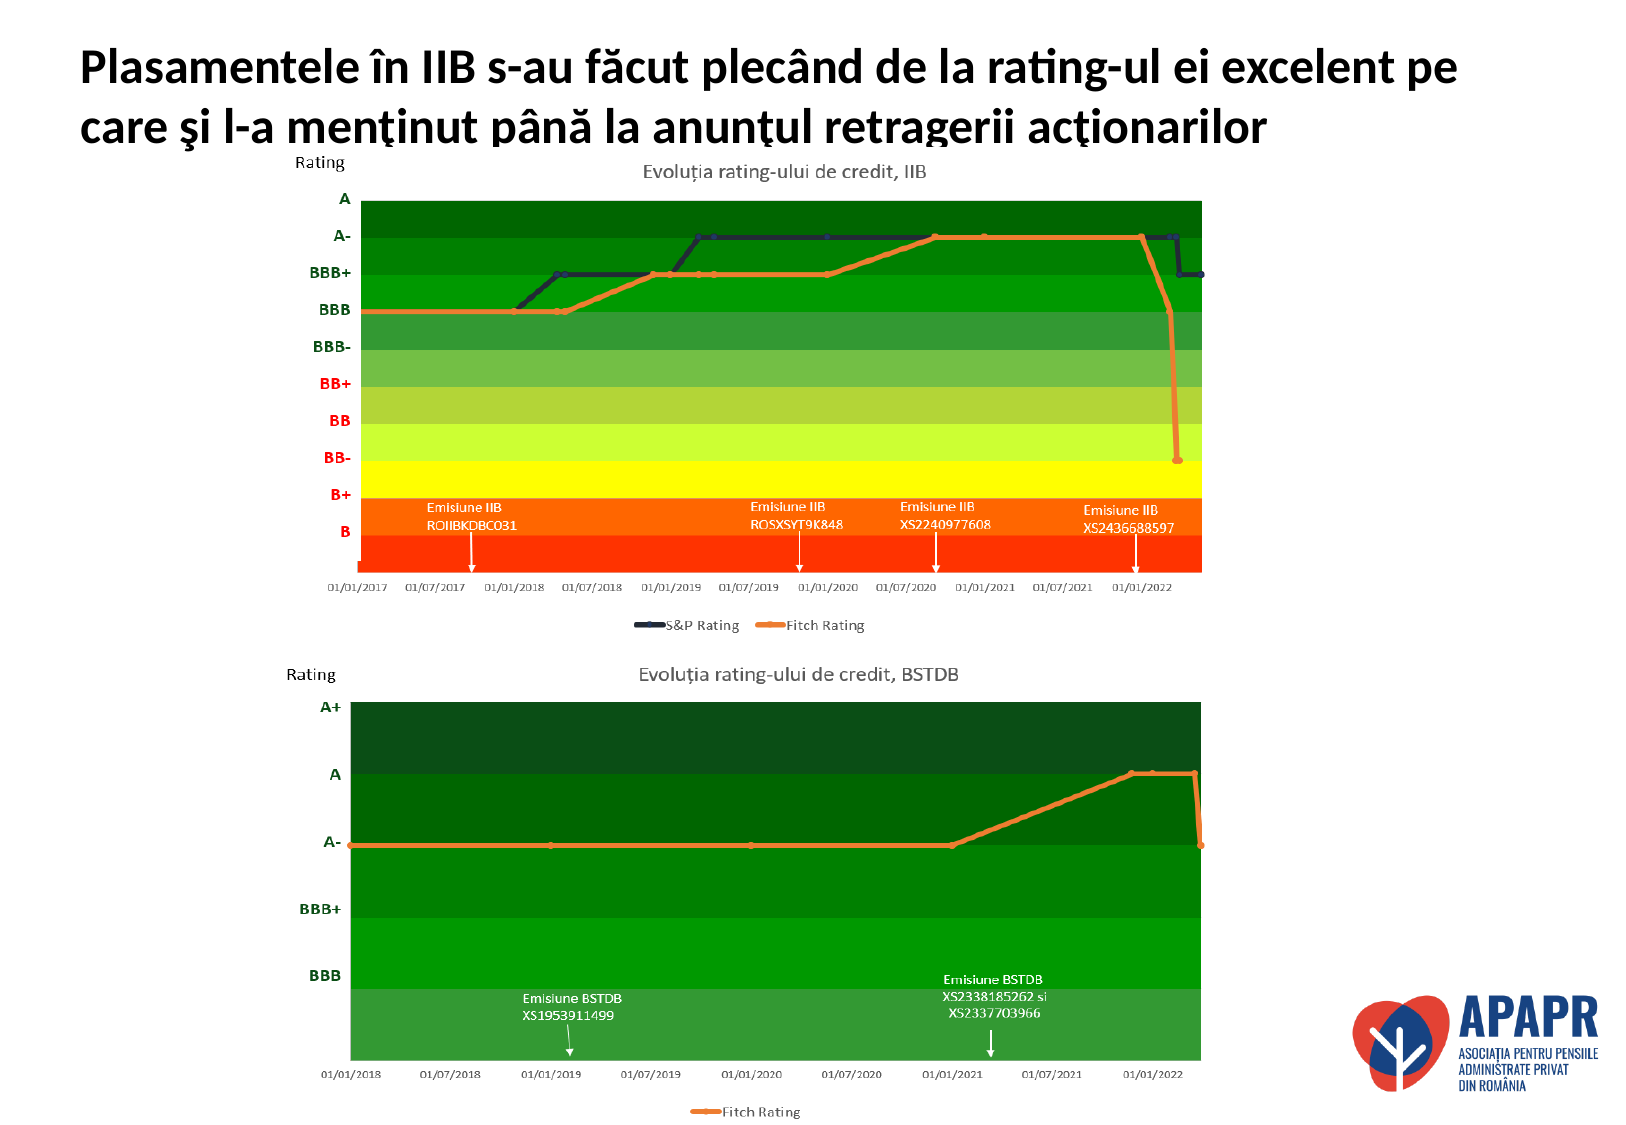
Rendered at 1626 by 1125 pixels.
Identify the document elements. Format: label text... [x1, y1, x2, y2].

text_box Plasamentele în IIB s-au făcut plecând de la rating-ul ei excelent pe care şi l-a menţinut până la anunţul retragerii acţionarilor [65, 12, 1560, 175]
picture [279, 147, 1213, 646]
picture [1274, 900, 1626, 1125]
picture [279, 651, 1213, 1125]
